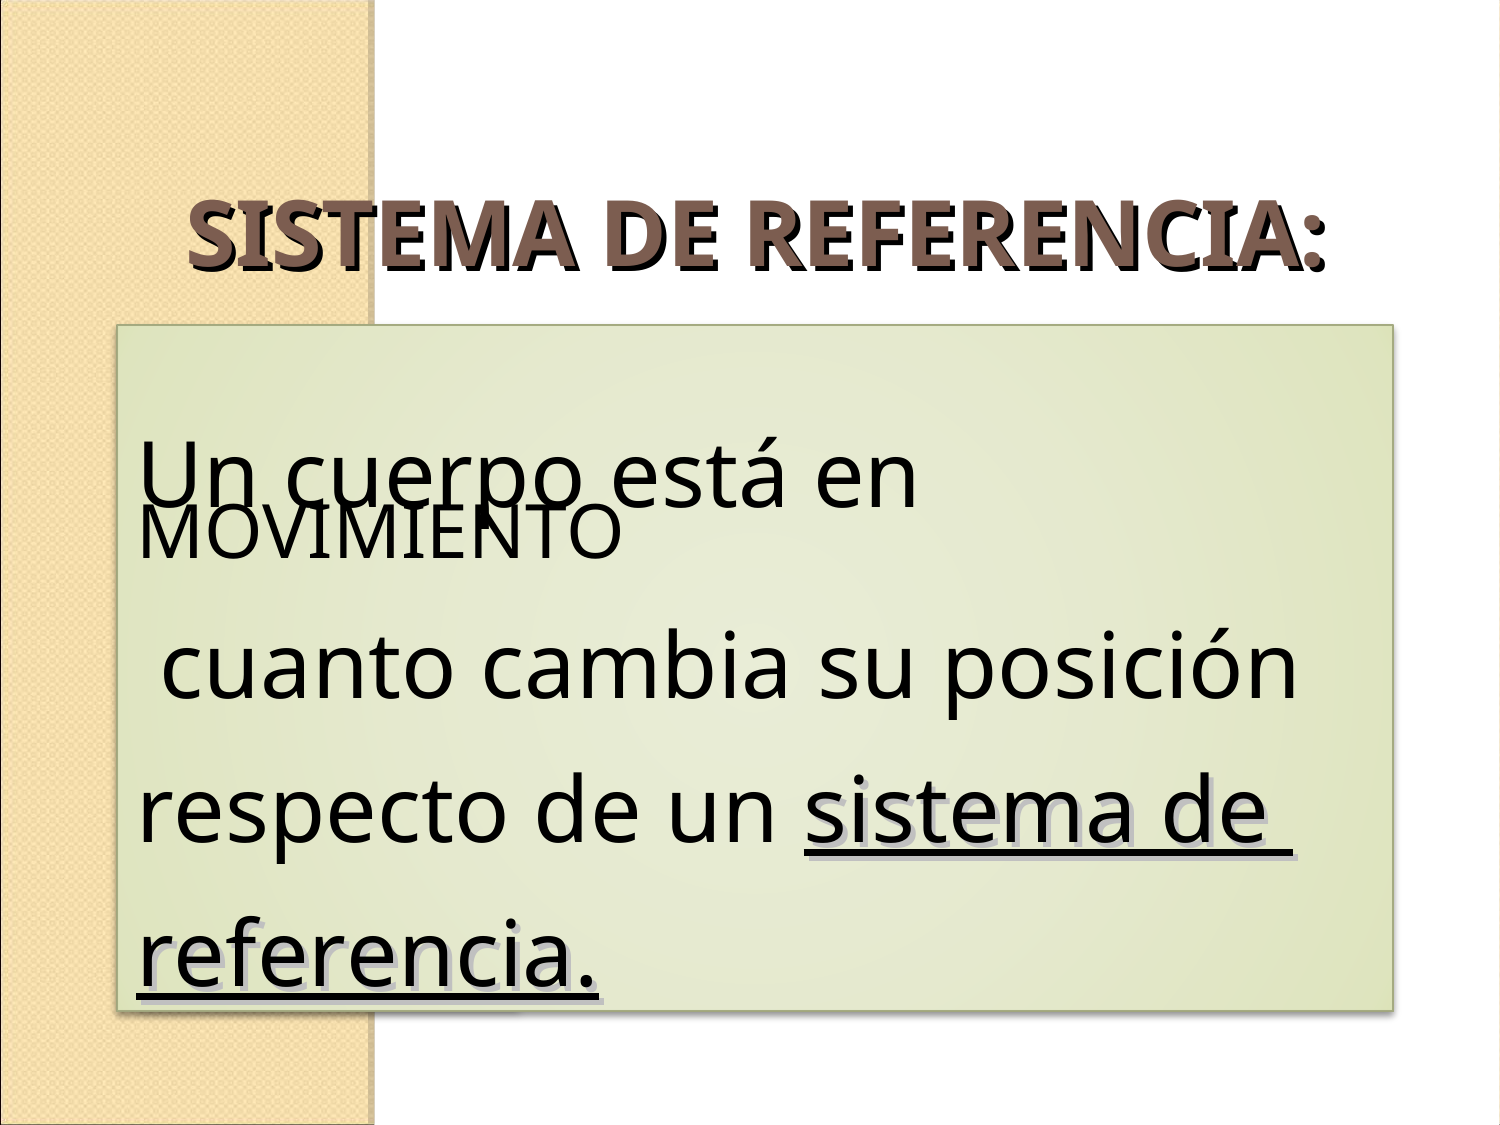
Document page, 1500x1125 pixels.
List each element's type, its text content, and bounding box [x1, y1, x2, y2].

title SISTEMA DE REFERENCIA: [118, 90, 1394, 316]
picture [0, 0, 1406, 1125]
text_box Un cuerpo está en MOVIMIENTO cuanto cambia su posición respecto de un sistema de referencia. [118, 326, 1394, 1012]
